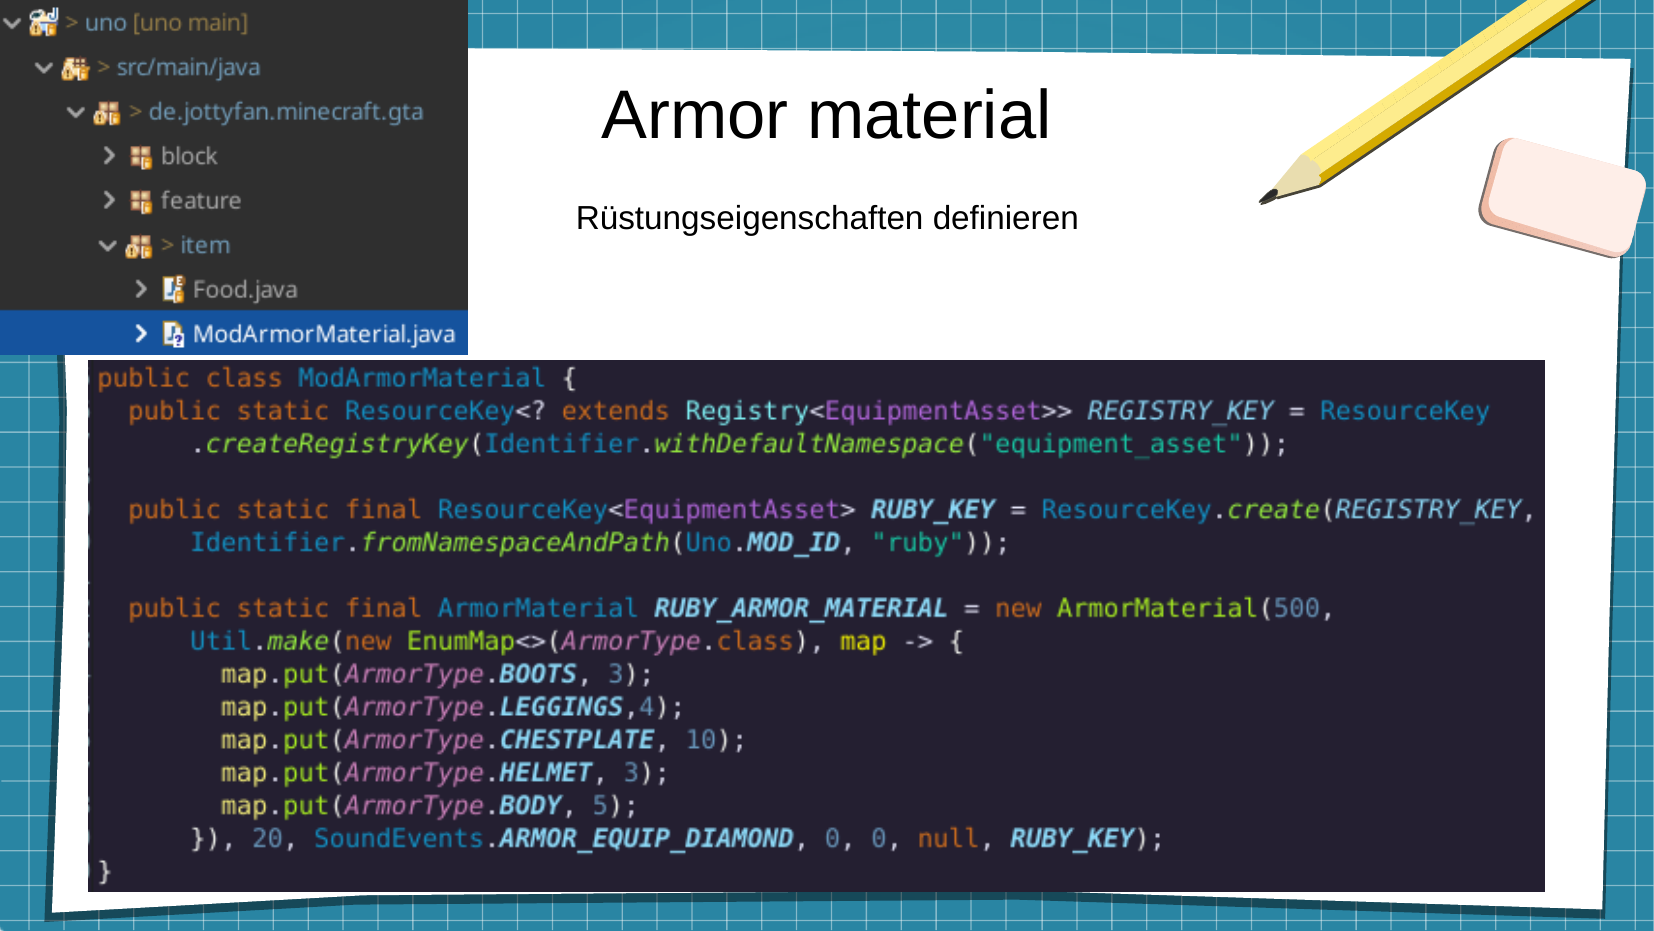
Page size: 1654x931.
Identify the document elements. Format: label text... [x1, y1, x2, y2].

picture [0, 0, 468, 355]
title Armor material [468, 37, 1571, 193]
picture [88, 360, 1545, 892]
text_box Rüstungseigenschaften definieren [561, 192, 1182, 268]
